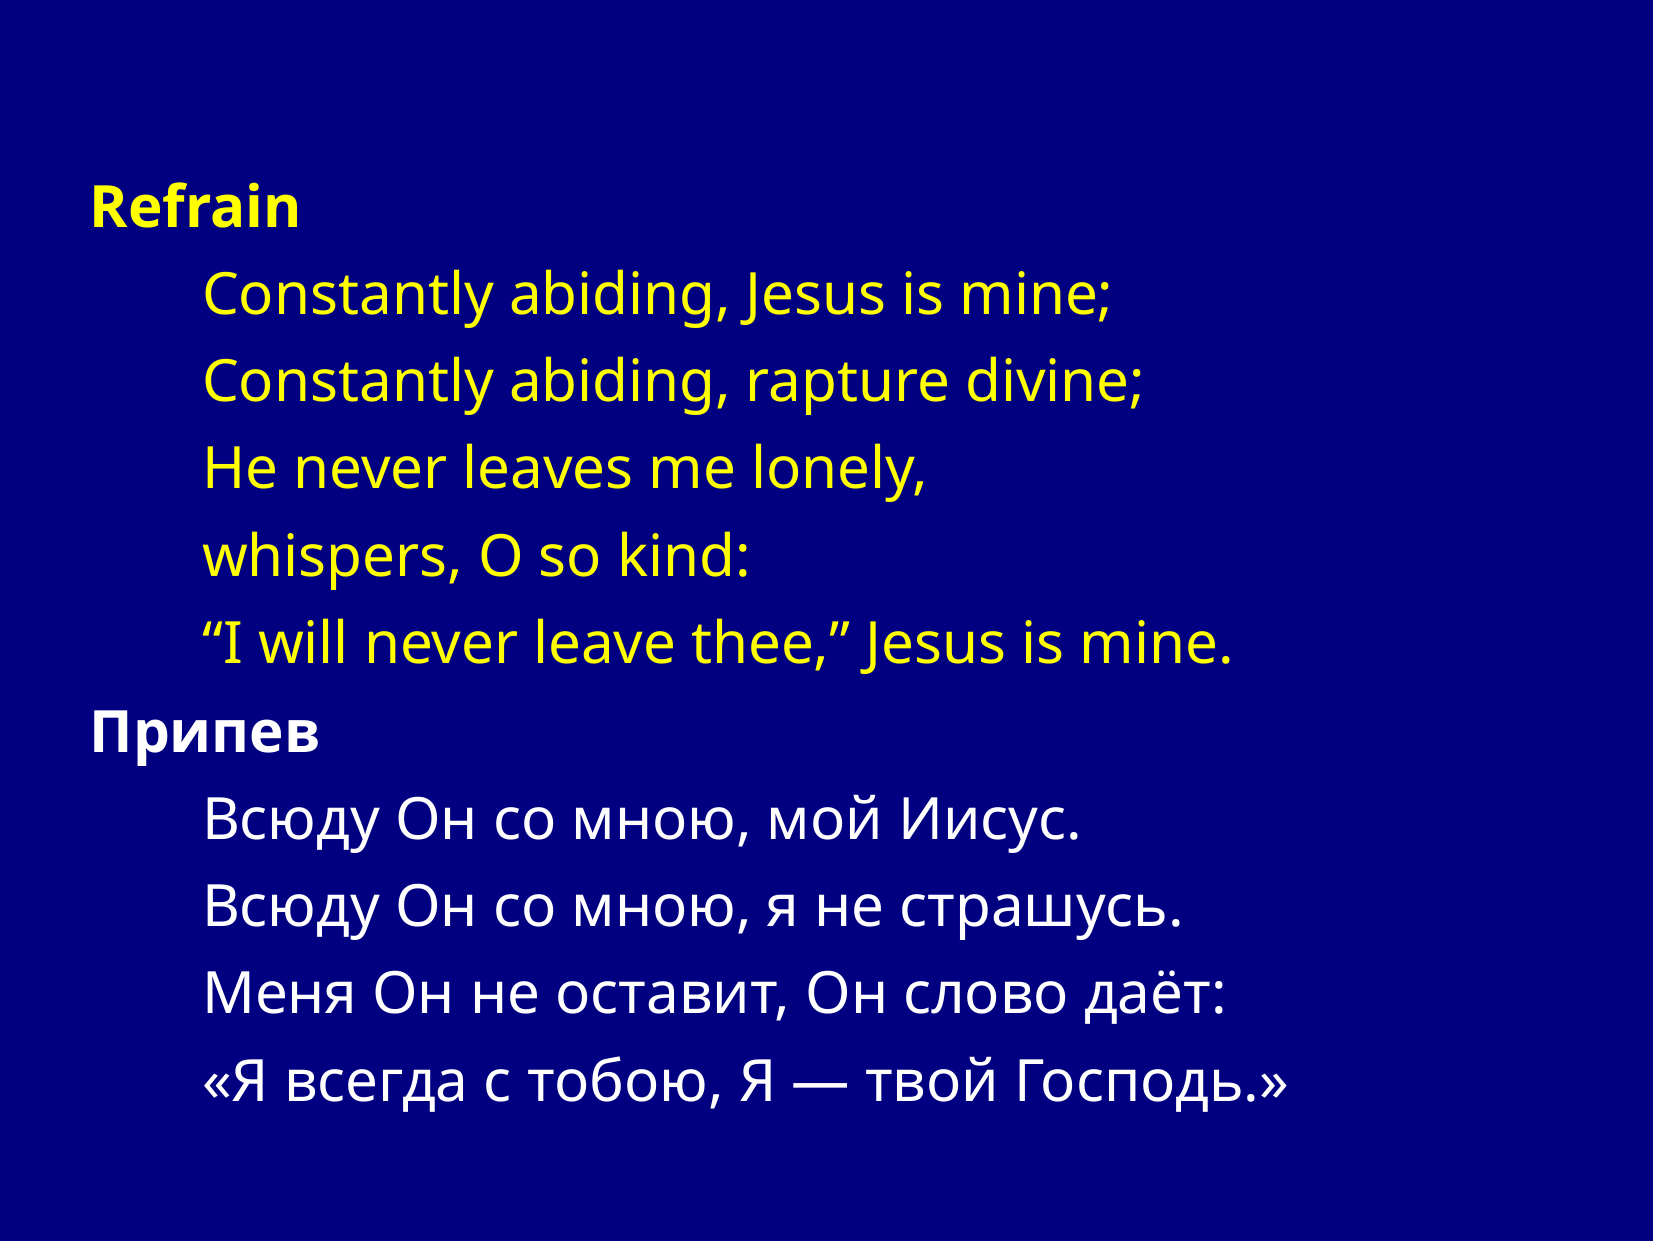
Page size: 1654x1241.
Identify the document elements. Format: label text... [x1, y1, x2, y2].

text_box Припев Всюду Он со мною, мой Иисус. Всюду Он со мною, я не страшусь. Меня Он не оставит, Он слово даёт: «Я всегда с тобою, Я — твой Господь.» [75, 675, 1576, 1163]
text_box Refrain Constantly abiding, Jesus is mine; Constantly abiding, rapture divine; He never leaves me lonely, whispers, O so kind: “I will never leave thee,” Jesus is mine. [75, 150, 1576, 675]
